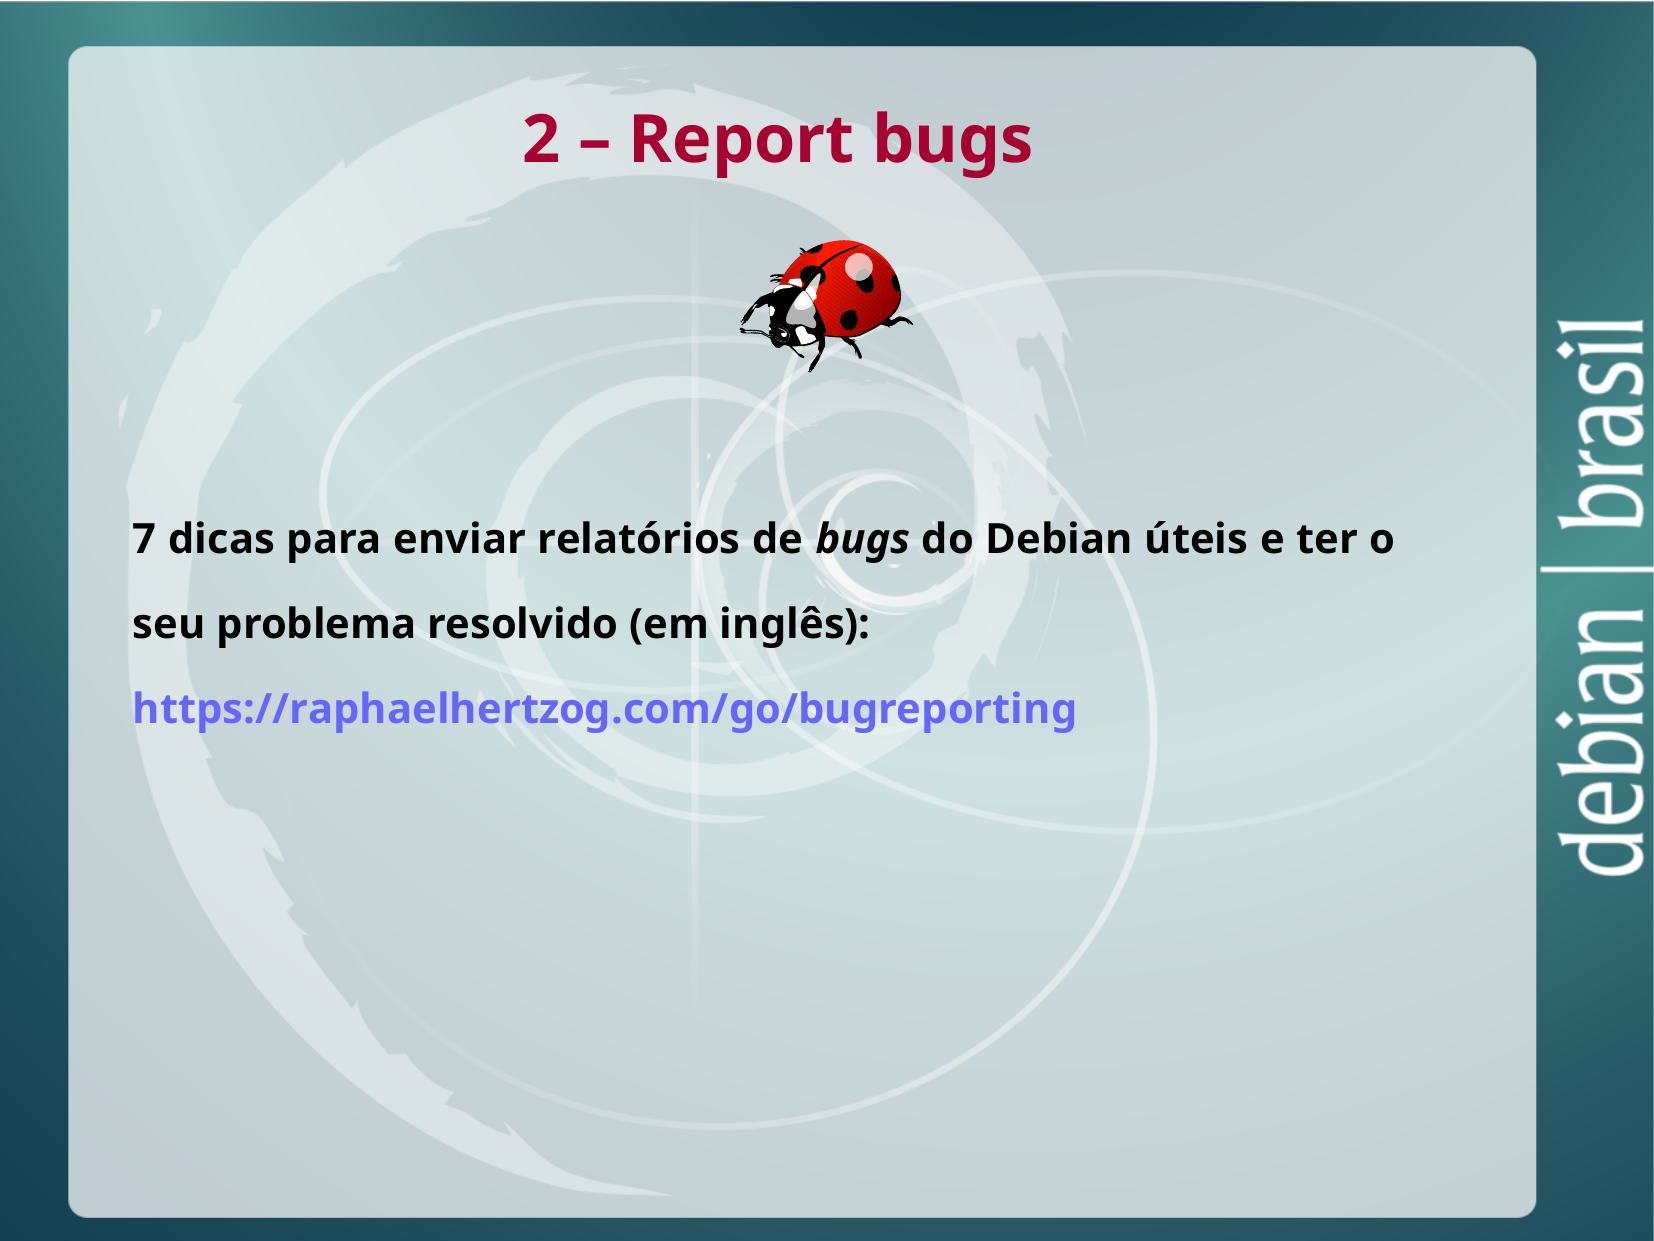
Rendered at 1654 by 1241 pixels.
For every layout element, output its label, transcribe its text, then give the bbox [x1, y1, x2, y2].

text_box 7 dicas para enviar relatórios de bugs do Debian úteis e ter o seu problema resolvido (em inglês): https://raphaelhertzog.com/go/bugreporting [118, 472, 1477, 797]
picture [0, 0, 1654, 1241]
text_box 2 – Report bugs [507, 83, 1146, 225]
